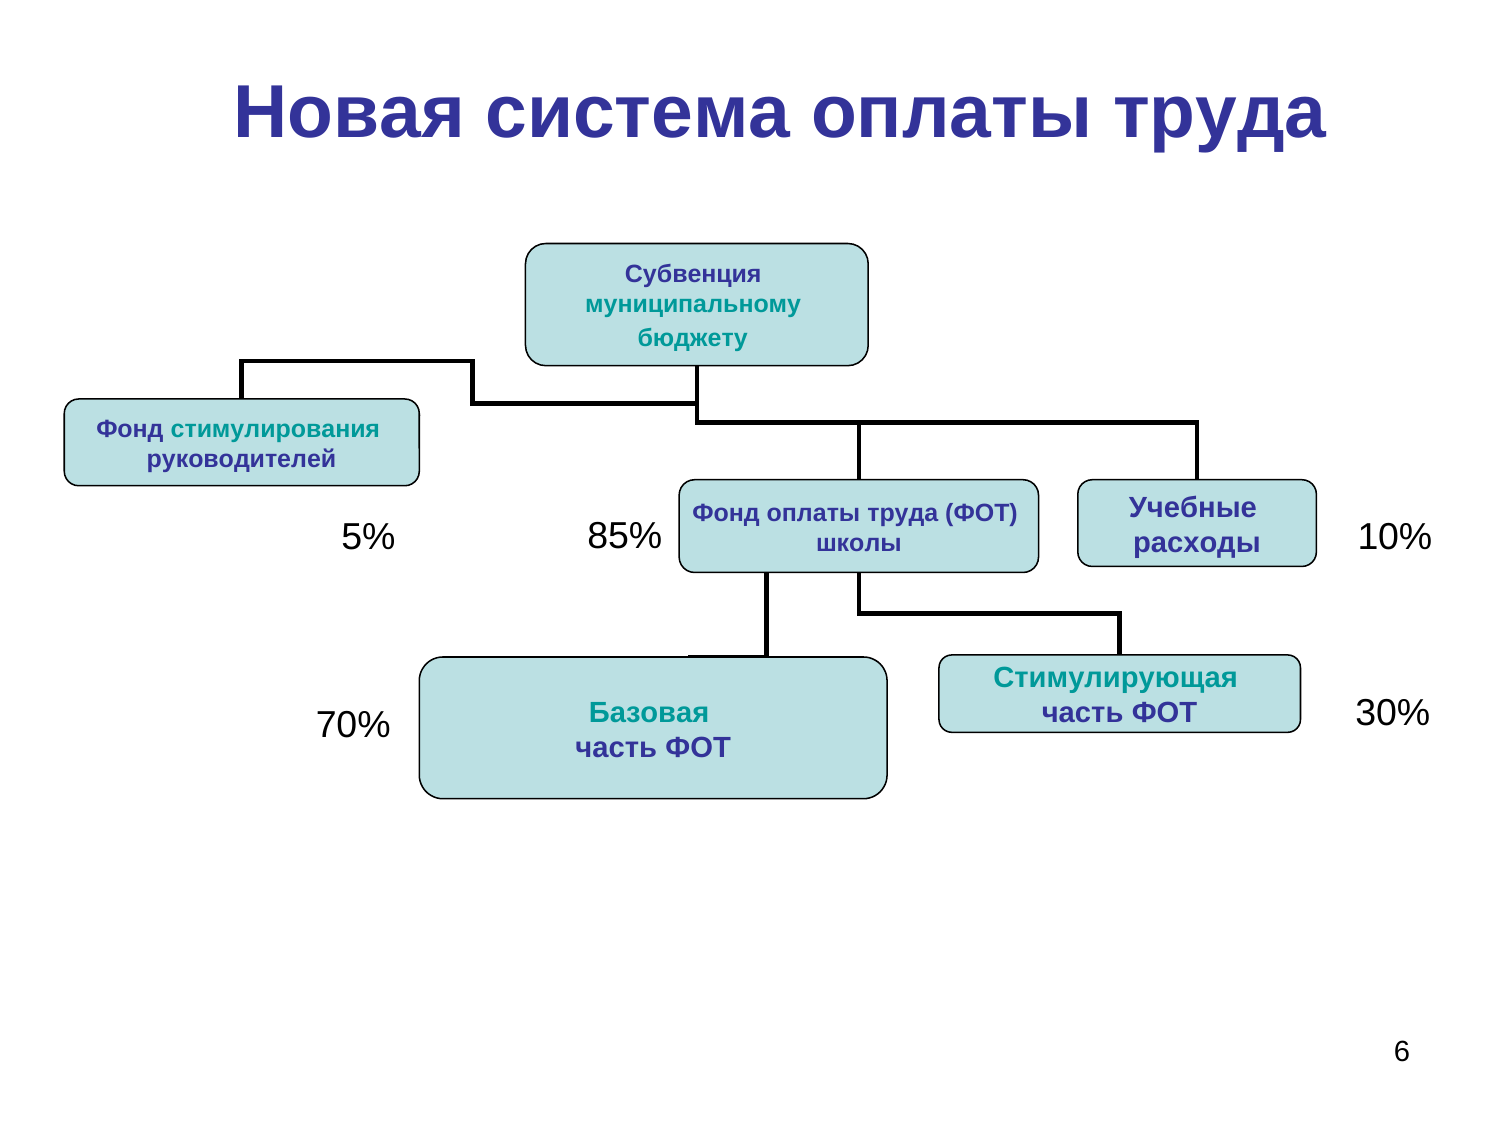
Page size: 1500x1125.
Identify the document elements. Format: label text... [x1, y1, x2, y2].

text_box Новая система оплаты труда [218, 54, 1343, 161]
text_box Фонд оплаты труда (ФОТ) школы [679, 479, 1039, 573]
text_box Учебные расходы [1077, 479, 1317, 567]
text_box Субвенция муниципальному бюджету [525, 243, 869, 366]
text_box Фонд стимулирования руководителей [64, 398, 420, 486]
text_box 85% [572, 503, 686, 564]
text_box Базовая часть ФОТ [419, 656, 888, 799]
text_box 5% [326, 504, 440, 566]
text_box 30% [1340, 680, 1447, 742]
text_box Стимулирующая часть ФОТ [938, 654, 1301, 733]
text_box <номер> [1074, 1024, 1426, 1103]
text_box 70% [301, 692, 408, 753]
text_box 10% [1342, 504, 1456, 566]
